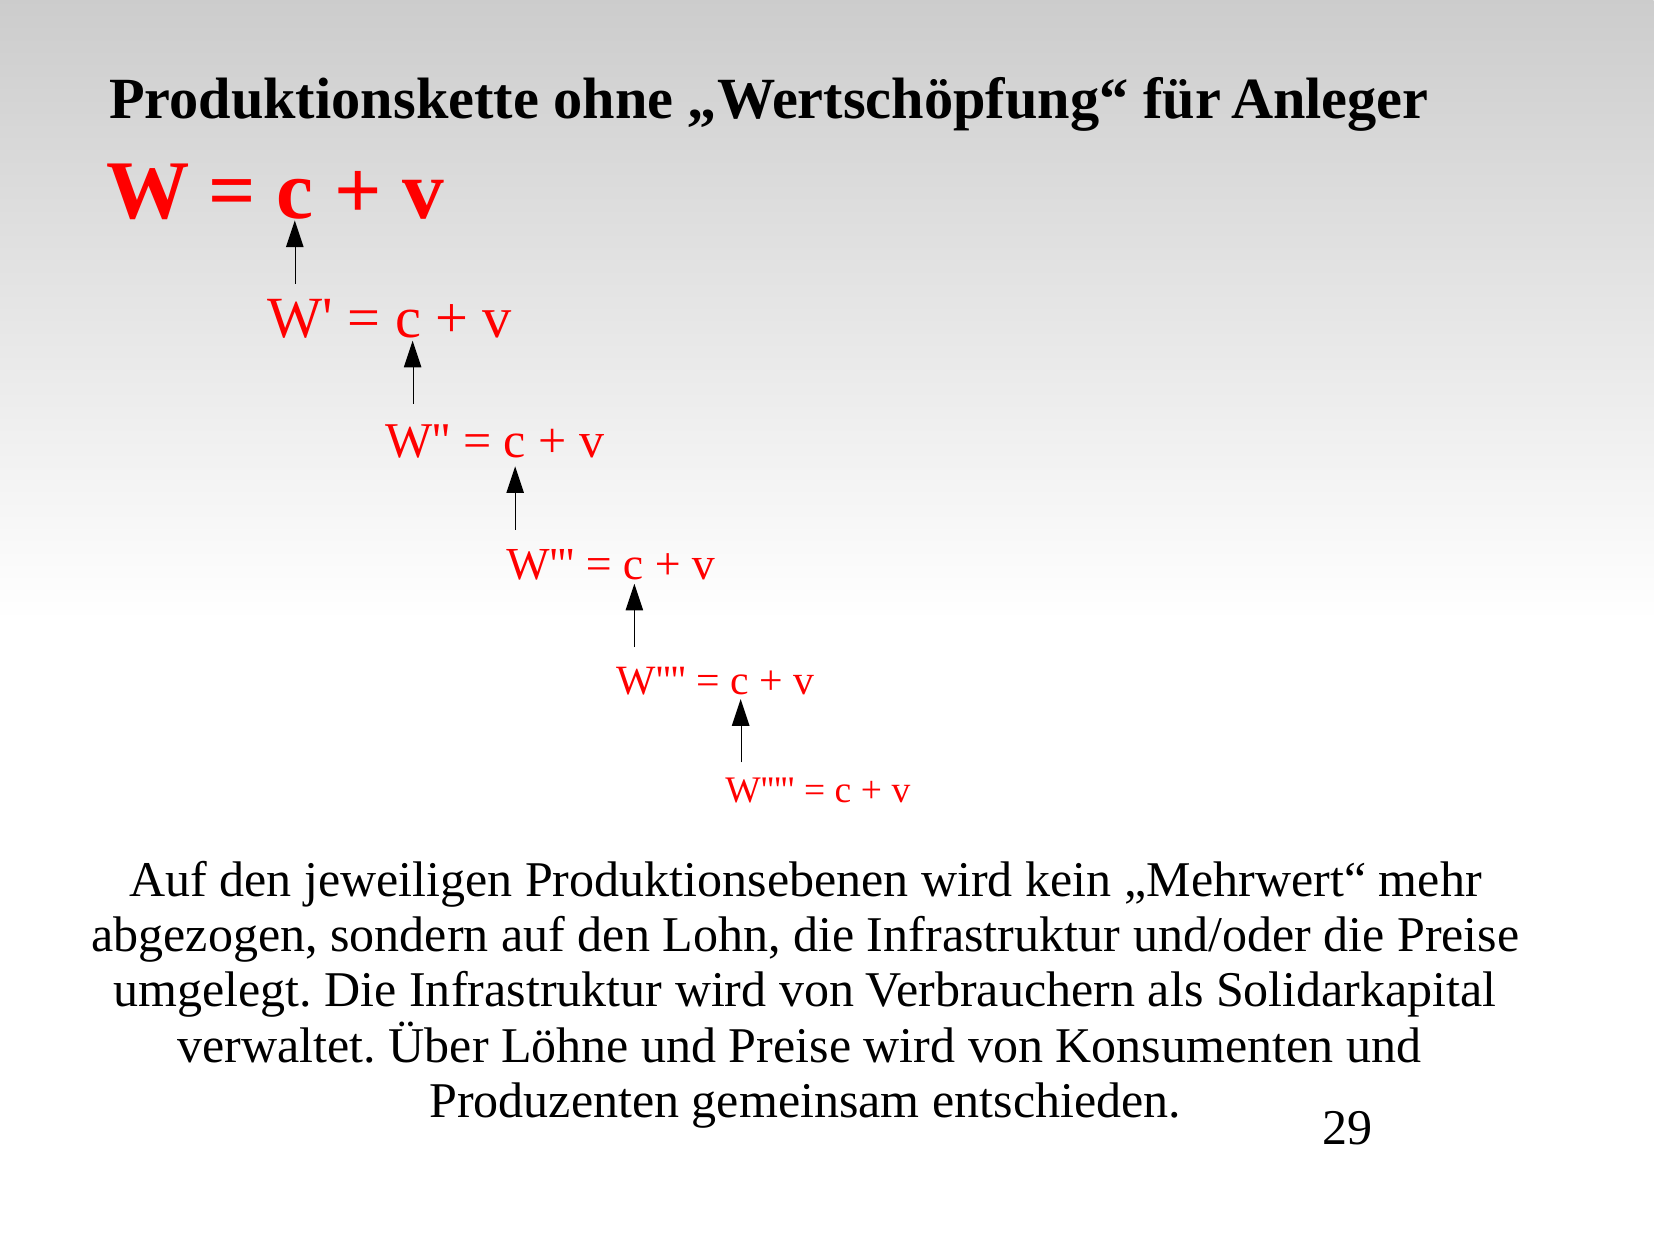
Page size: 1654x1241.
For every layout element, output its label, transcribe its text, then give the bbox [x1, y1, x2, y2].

text_box <Nummer> [1307, 1092, 1572, 1169]
text_box Produktionskette ohne „Wertschöpfung“ für Anleger [94, 59, 1536, 139]
text_box W' = c + v [253, 277, 635, 365]
text_box W''' = c + v [491, 531, 756, 603]
text_box W''''' = c + v [710, 762, 998, 824]
text_box W'''' = c + v [601, 649, 914, 716]
text_box W = c + v [91, 137, 502, 245]
text_box W'' = c + v [370, 405, 715, 476]
text_box Auf den jeweiligen Produktionsebenen wird kein „Mehrwert“ mehr abgezogen, sondern auf den Lohn, die Infrastruktur und/oder die Preise umgelegt. Die Infrastruktur wird von Verbrauchern als Solidarkapital verwaltet. Über Löhne und Preise wird von Konsumenten und Produzenten gemeinsam entschieden. [76, 844, 1595, 1185]
